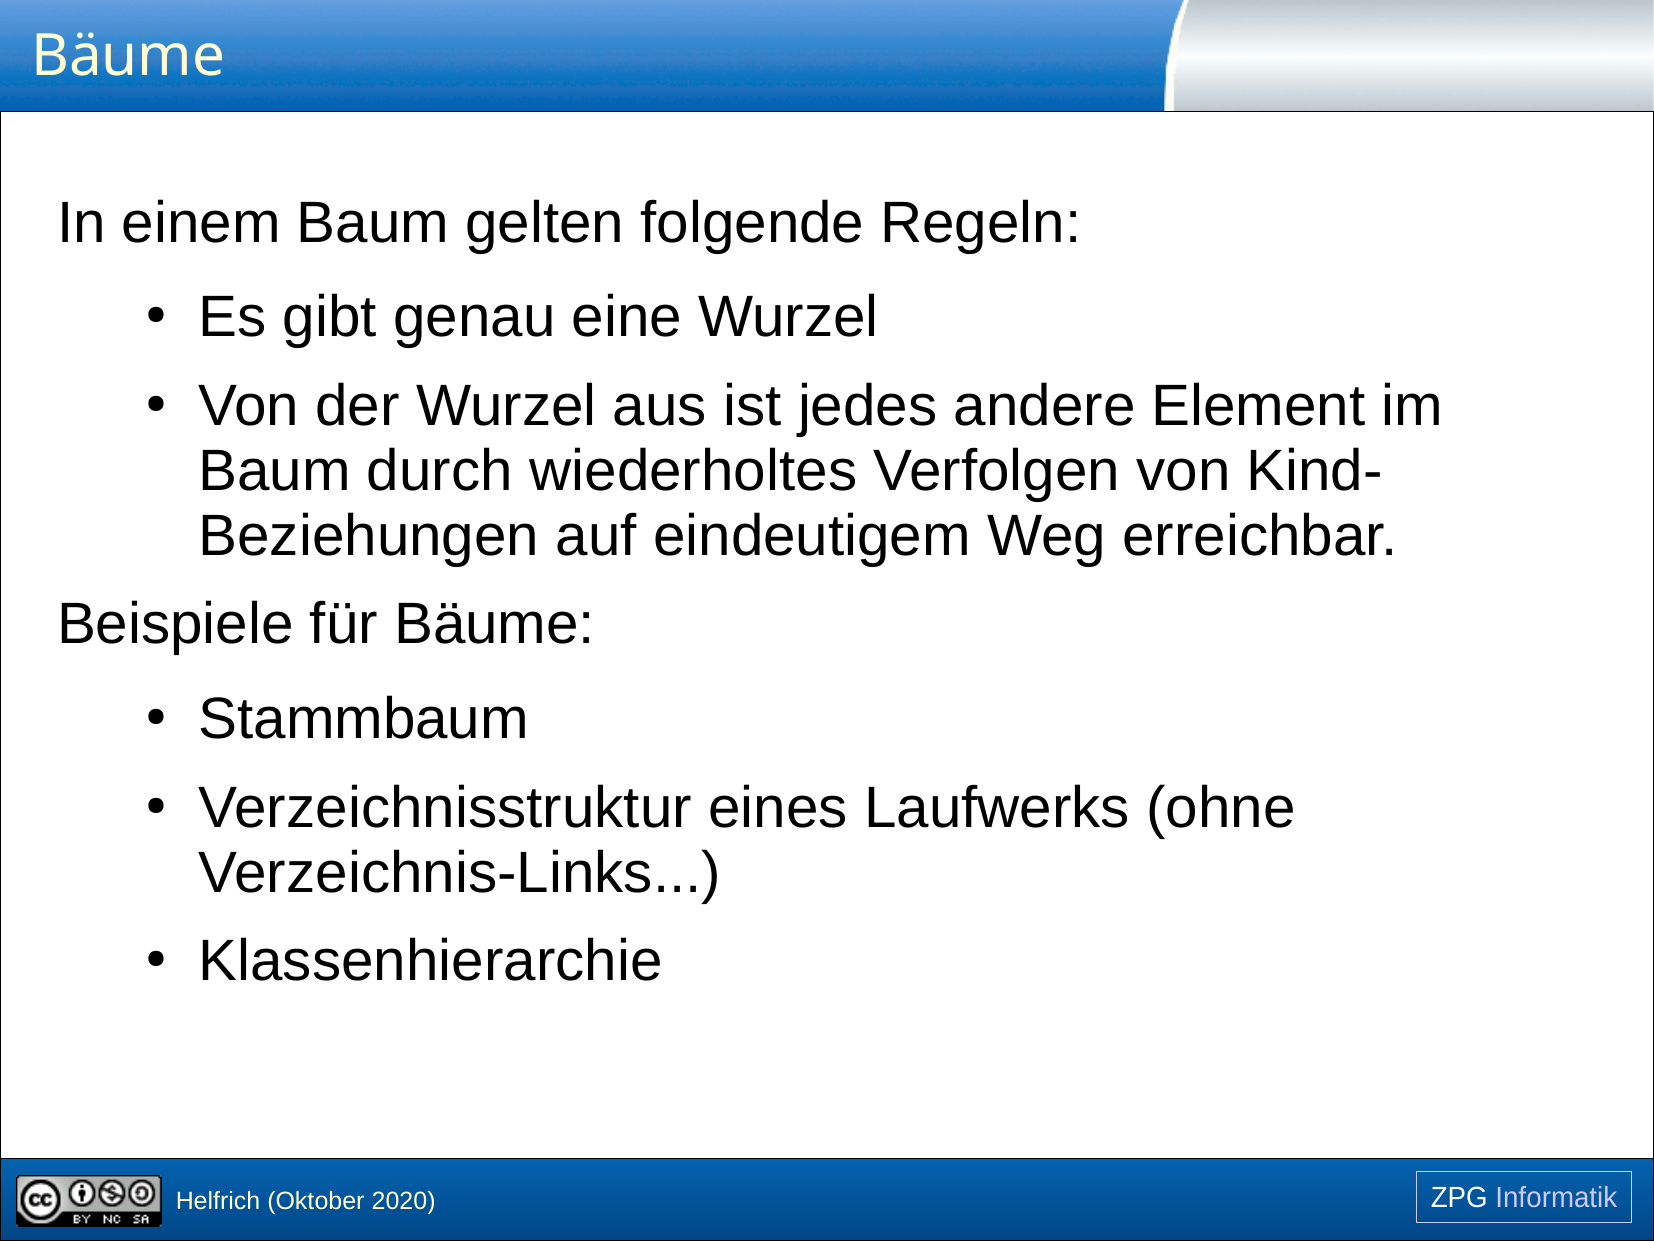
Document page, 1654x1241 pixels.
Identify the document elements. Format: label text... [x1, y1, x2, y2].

title Bäume [31, 14, 1151, 92]
list In einem Baum gelten folgende Regeln: Es gibt genau eine Wurzel Von der Wurzel aus ist jedes andere Element im Baum durch wiederholtes Verfolgen von Kind-Beziehungen auf eindeutigem Weg erreichbar. Beispiele für Bäume: Stammbaum Verzeichnisstruktur eines Laufwerks (ohne Verzeichnis-Links...) Klassenhierarchie [57, 189, 1605, 994]
picture [16, 1175, 162, 1227]
picture [0, 0, 1654, 111]
